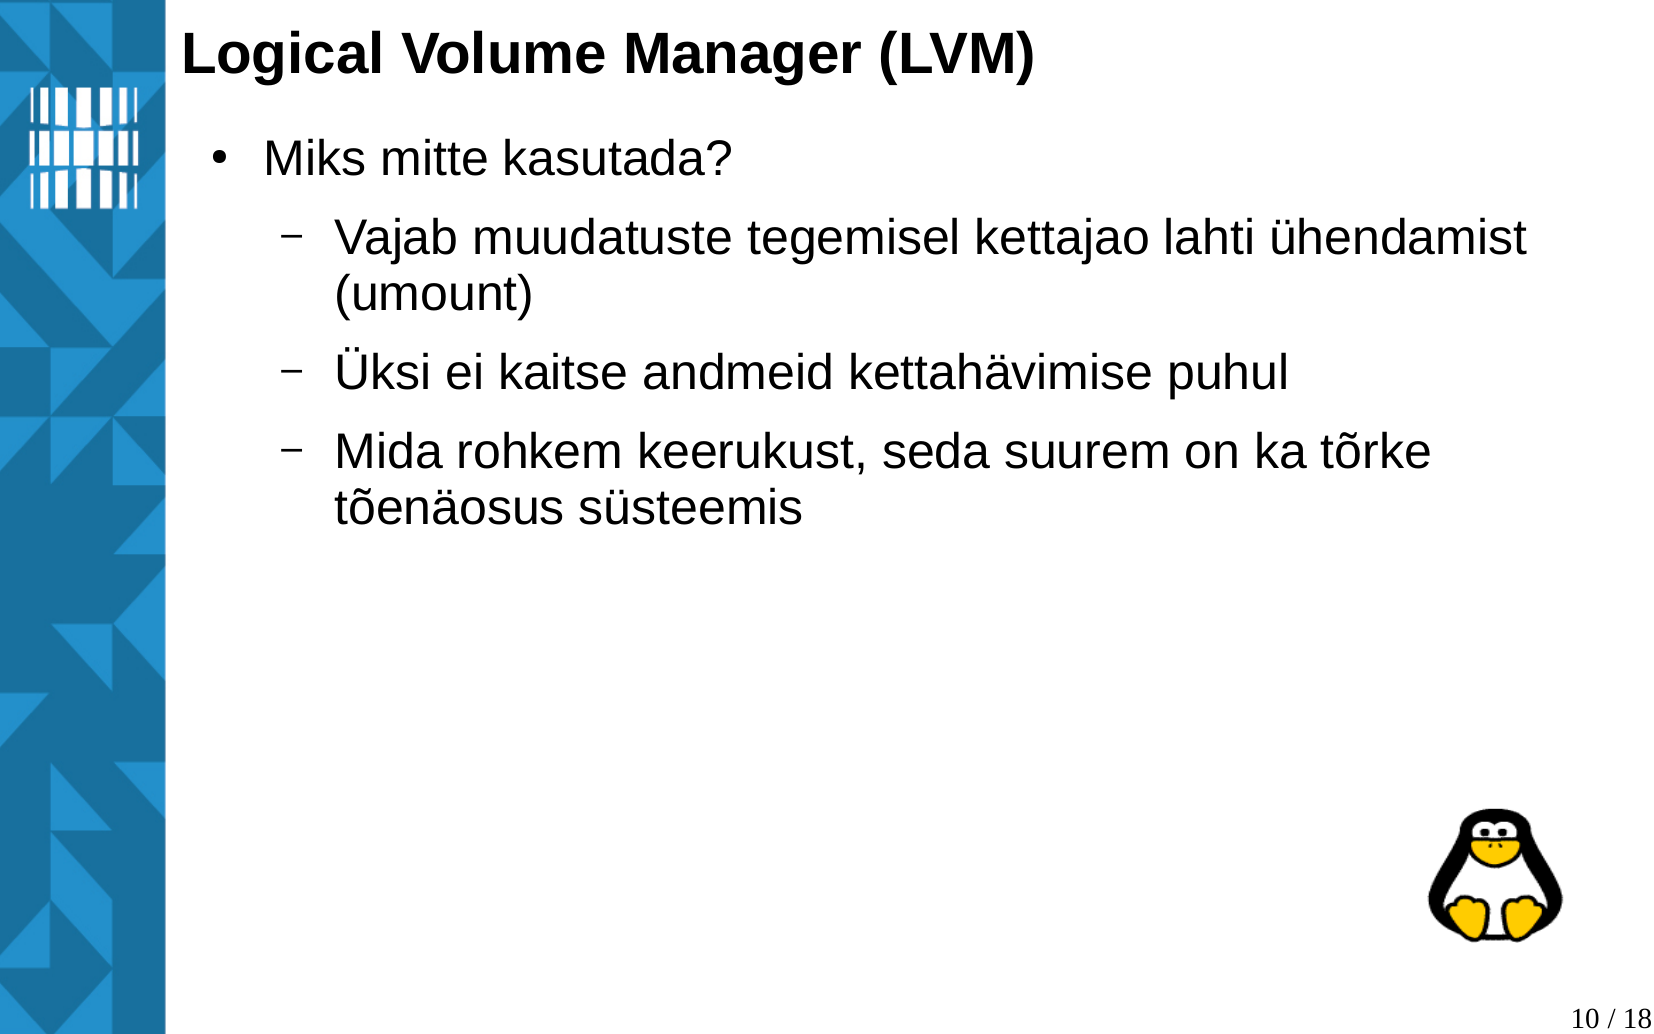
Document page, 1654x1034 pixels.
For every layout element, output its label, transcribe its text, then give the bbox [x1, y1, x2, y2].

list Miks mitte kasutada? Vajab muudatuste tegemisel kettajao lahti ühendamist (umount) Üksi ei kaitse andmeid kettahävimise puhul Mida rohkem keerukust, seda suurem on ka tõrke tõenäosus süsteemis [192, 129, 1560, 756]
title Logical Volume Manager (LVM) [181, 1, 1583, 105]
picture [1381, 769, 1607, 957]
